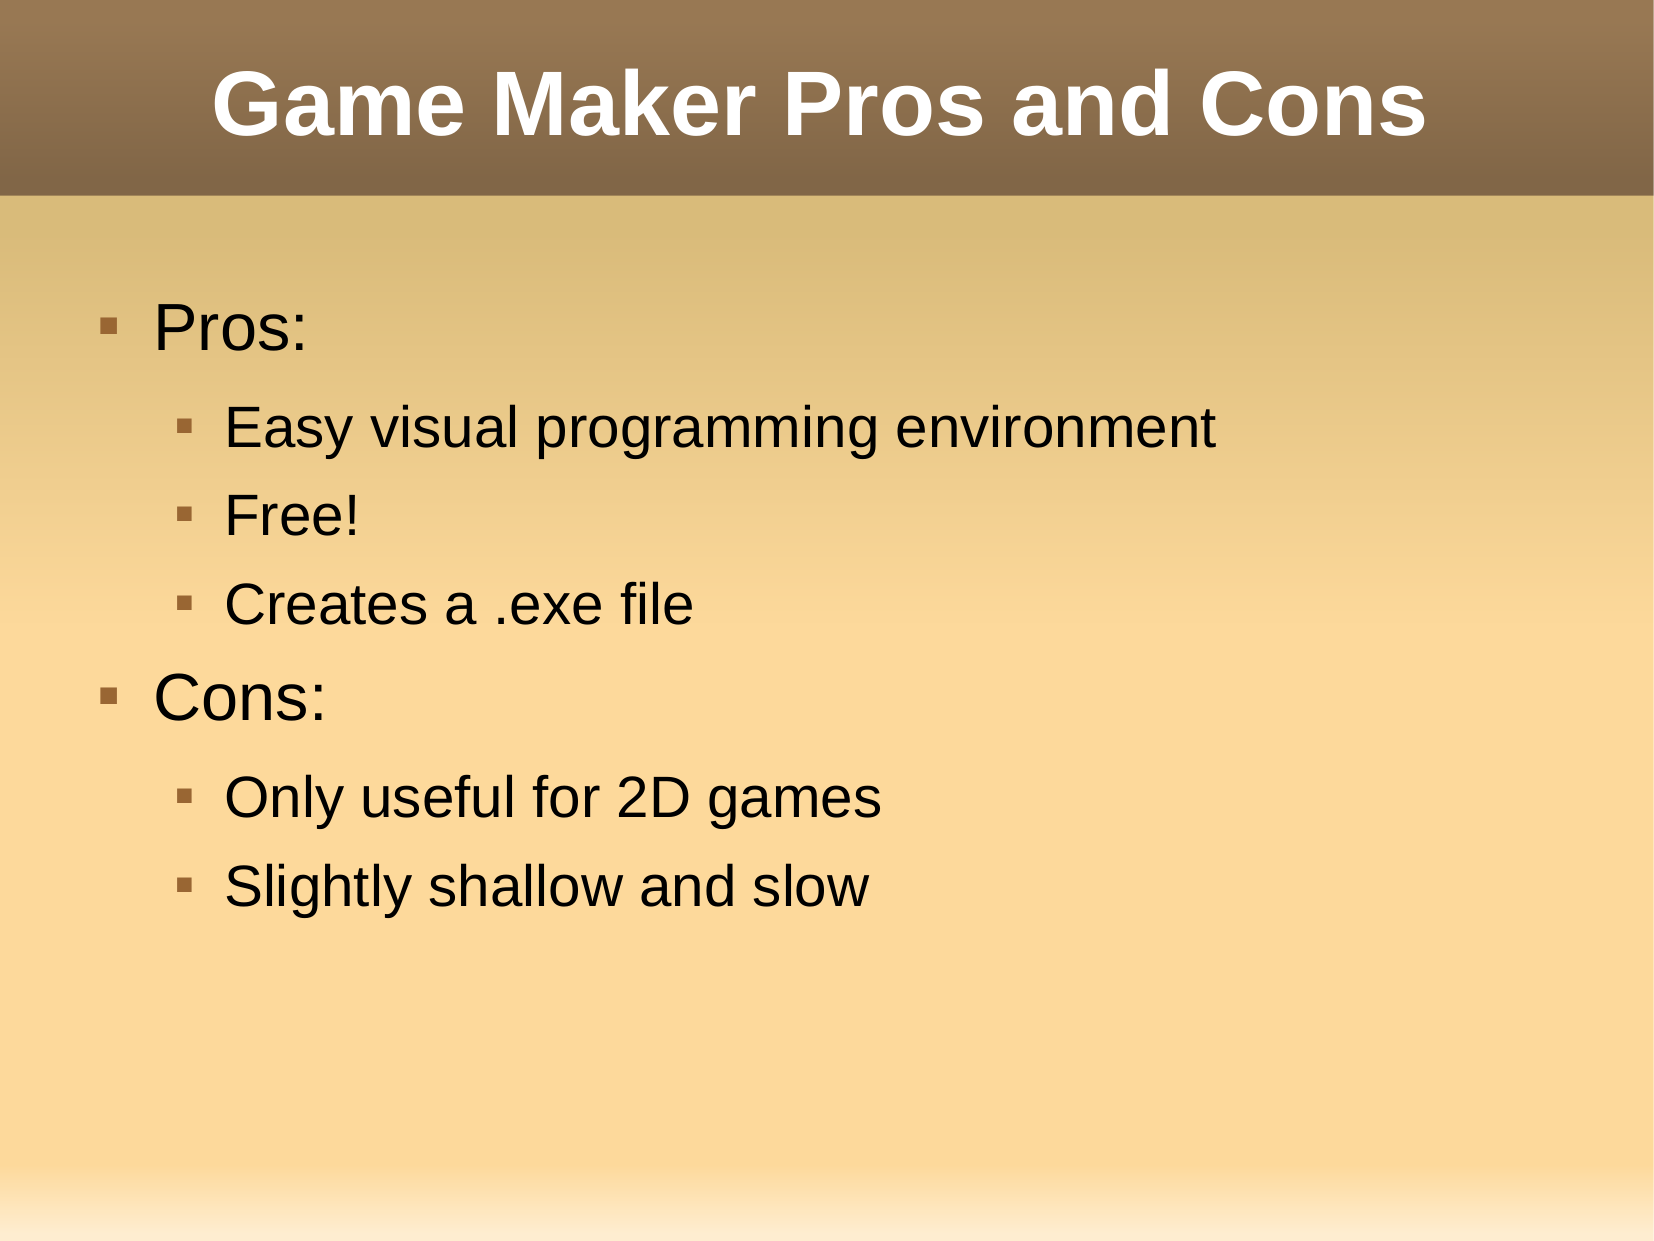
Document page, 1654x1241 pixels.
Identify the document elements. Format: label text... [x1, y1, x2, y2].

list Pros: Easy visual programming environment Free! Creates a .exe file Cons: Only useful for 2D games Slightly shallow and slow [82, 290, 1571, 1109]
title Game Maker Pros and Cons [76, 0, 1565, 208]
picture [0, 0, 1654, 1241]
